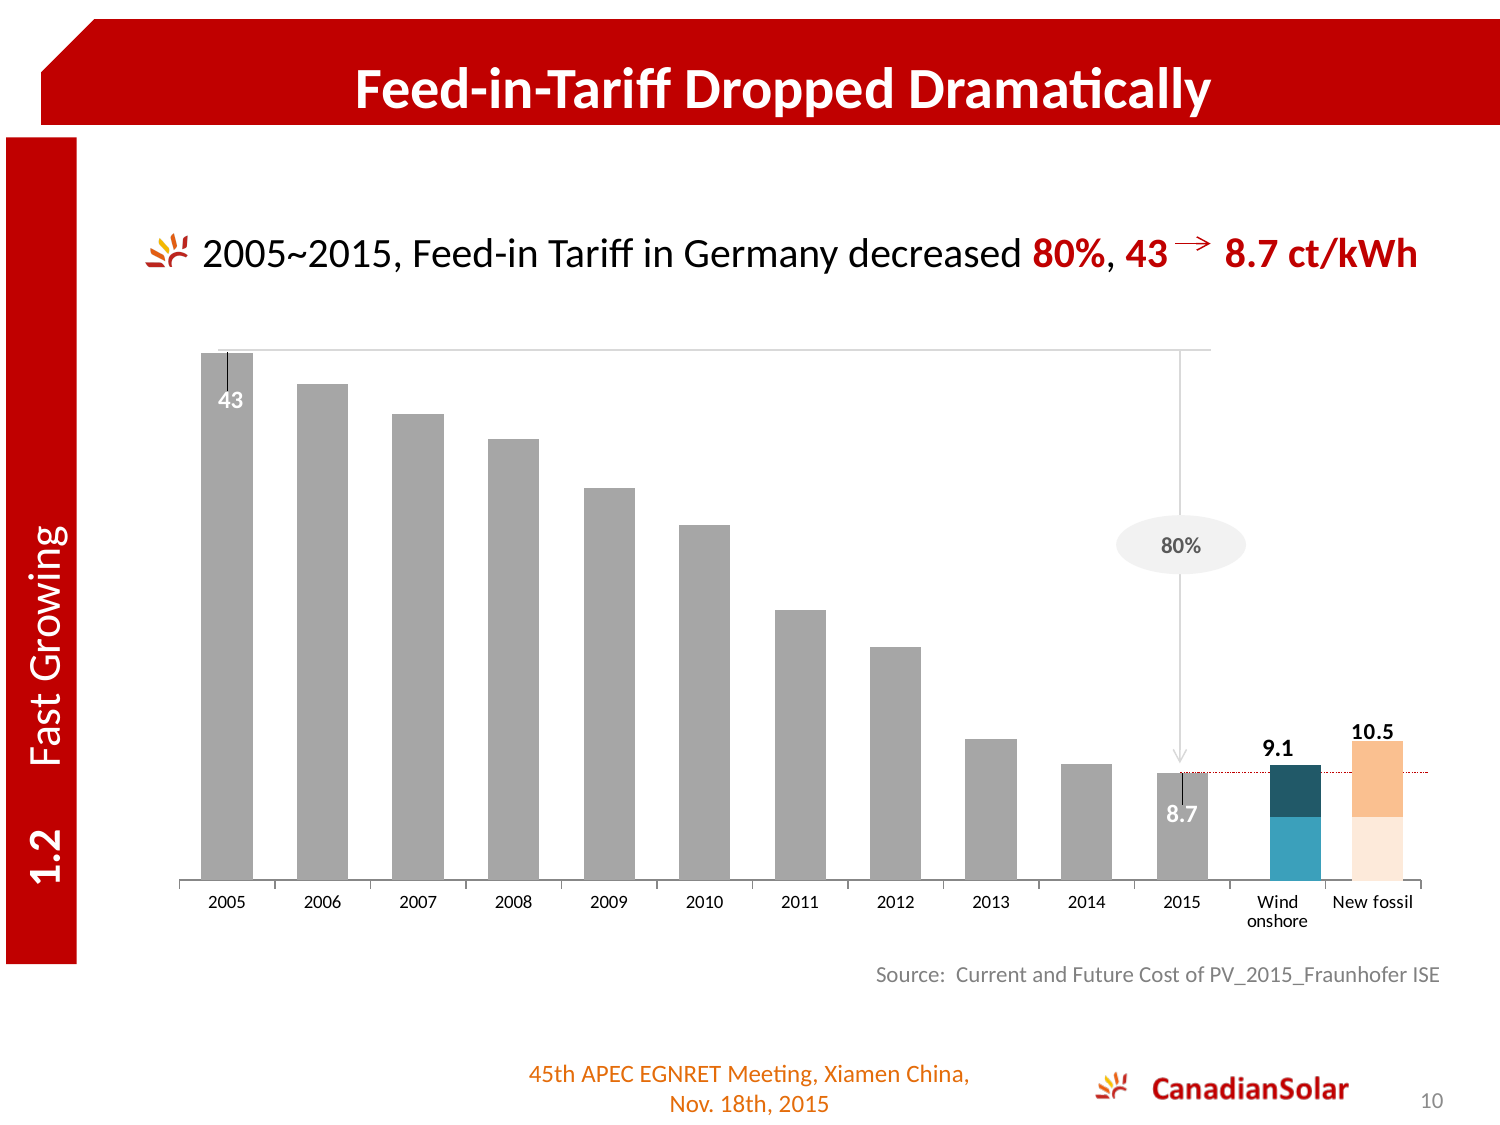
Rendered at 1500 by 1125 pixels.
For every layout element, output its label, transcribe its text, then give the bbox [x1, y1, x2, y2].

text_box Feed-in-Tariff Dropped Dramatically [41, 19, 1500, 126]
text_box 1.2 Fast Growing [6, 137, 77, 965]
text_box Source: Current and Future Cost of PV_2015_Fraunhofer ISE [861, 952, 1457, 1023]
chart [156, 267, 1444, 965]
picture [1080, 1046, 1377, 1125]
picture [145, 233, 189, 269]
footer 45th APEC EGNRET Meeting, Xiamen China, Nov. 18th, 2015 [512, 1057, 988, 1118]
text_box 80% [1116, 515, 1247, 575]
slide_number <編號> [1108, 1069, 1459, 1125]
text_box 2005~2015, Feed-in Tariff in Germany decreased 80%, 43 8.7 ct/kWh [131, 193, 1483, 284]
